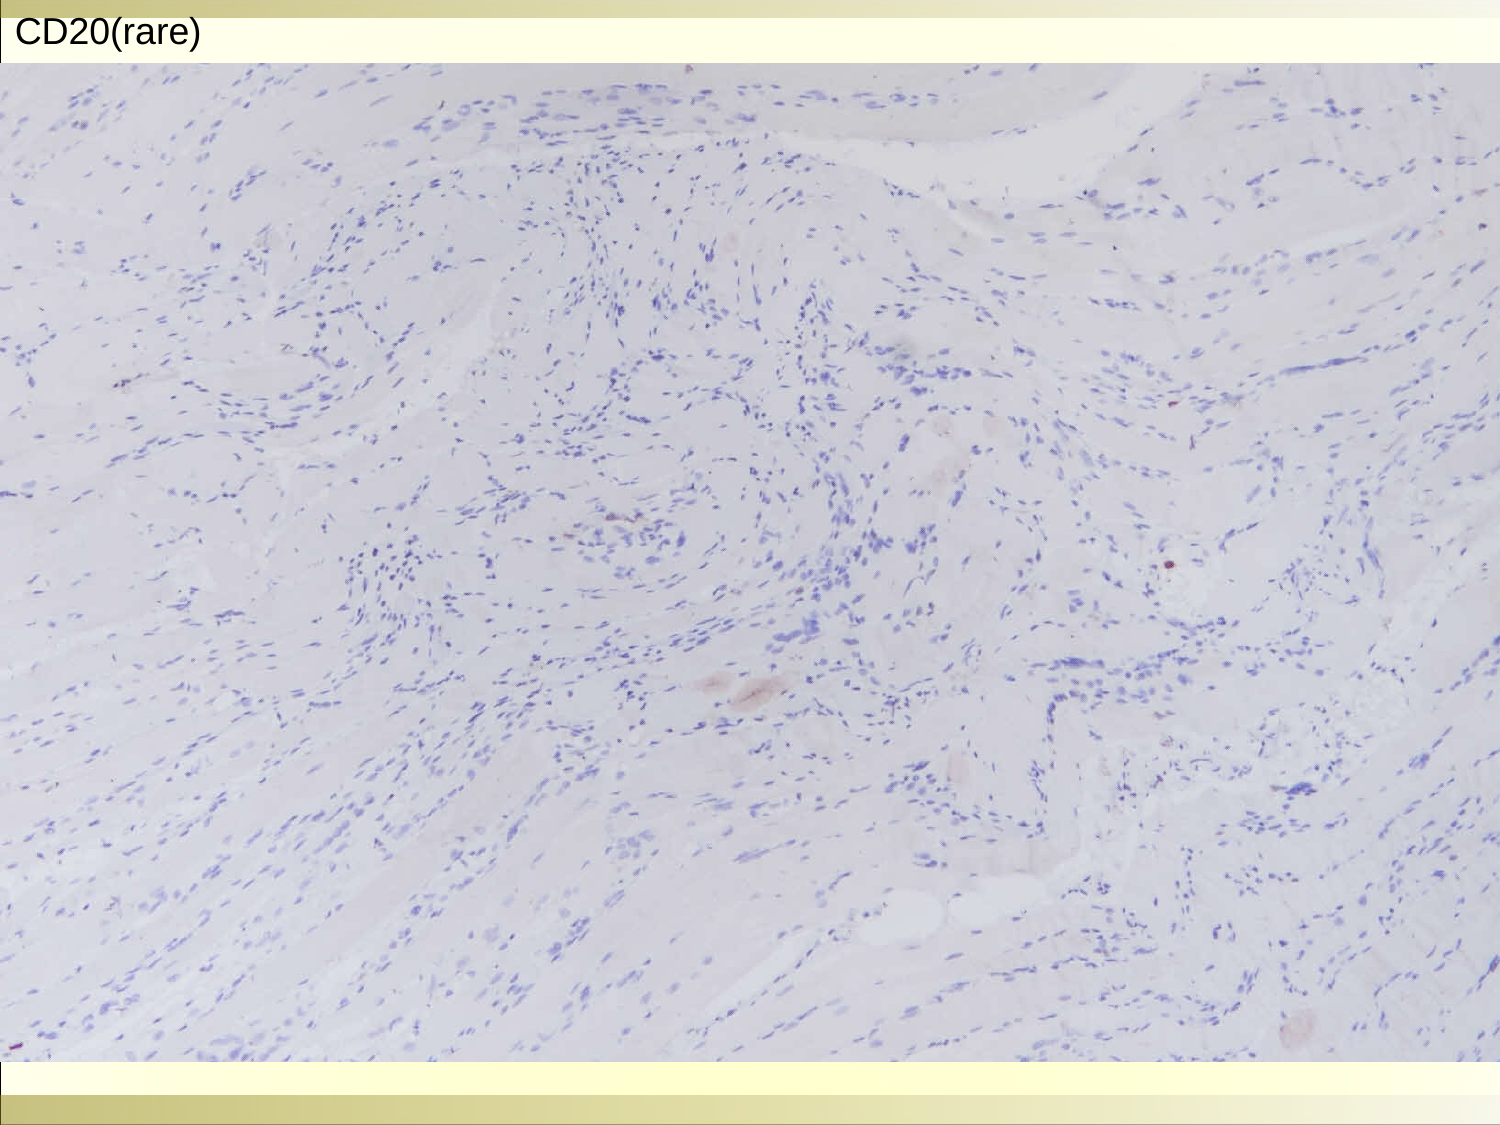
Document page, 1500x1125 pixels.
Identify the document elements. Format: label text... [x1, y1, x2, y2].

picture [0, 18, 1500, 1095]
text_box CD20(rare) [0, 0, 243, 60]
